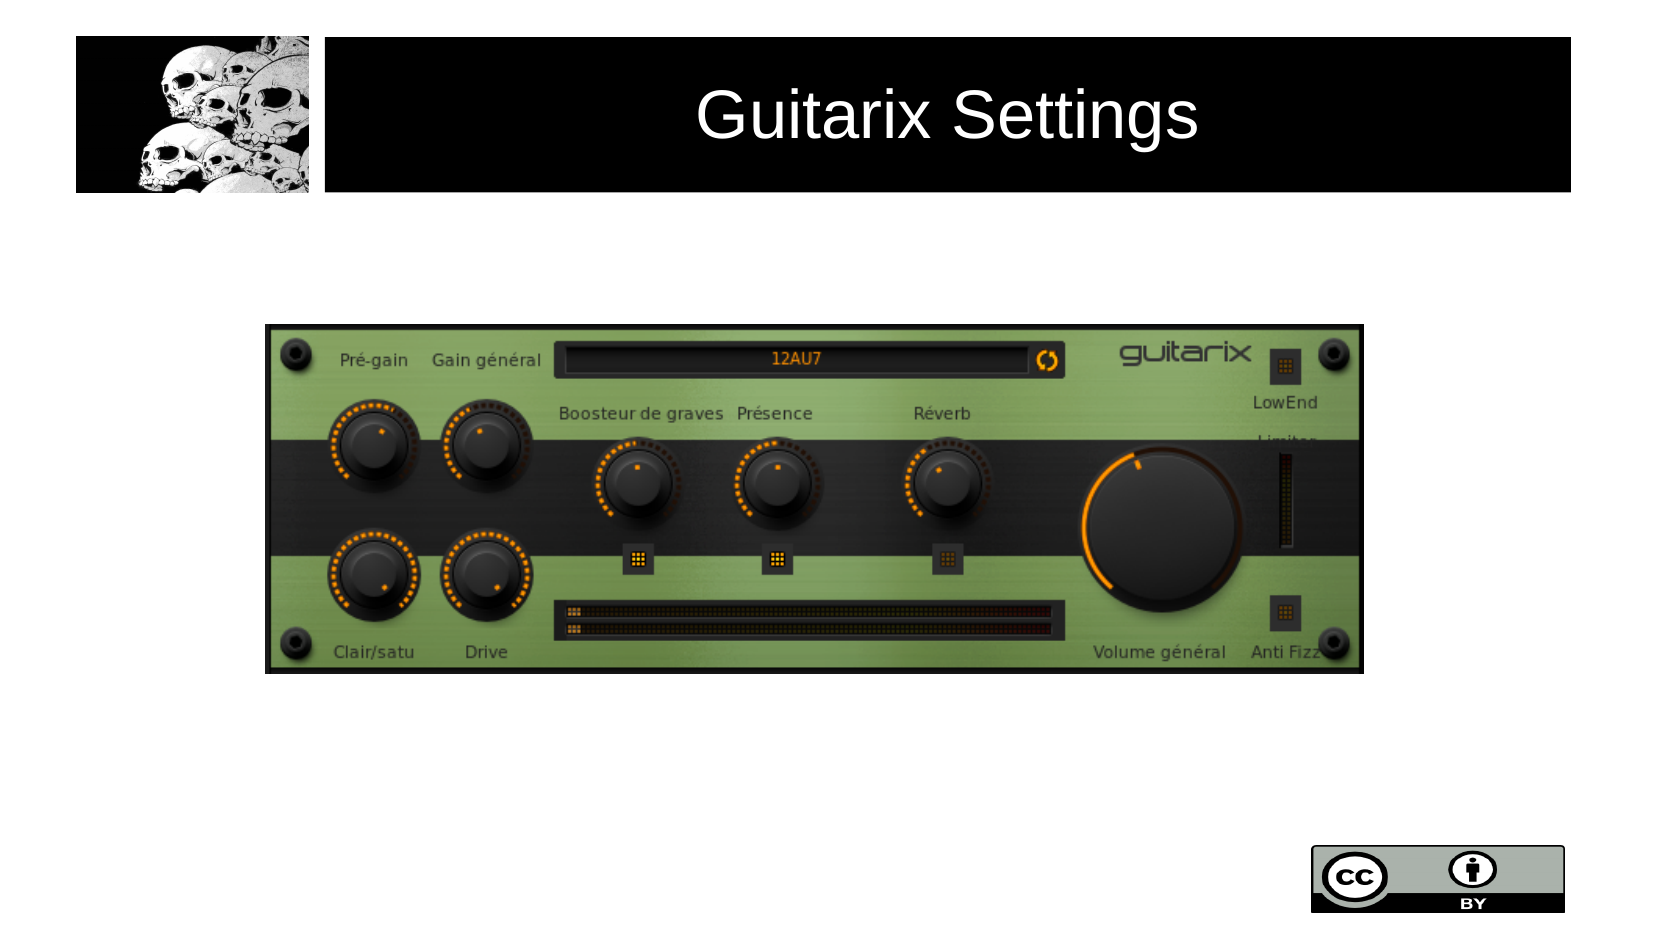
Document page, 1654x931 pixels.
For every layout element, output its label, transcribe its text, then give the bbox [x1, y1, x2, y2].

picture [265, 324, 1364, 674]
title Guitarix Settings [324, 37, 1571, 193]
picture [76, 36, 309, 193]
picture [1311, 845, 1565, 913]
